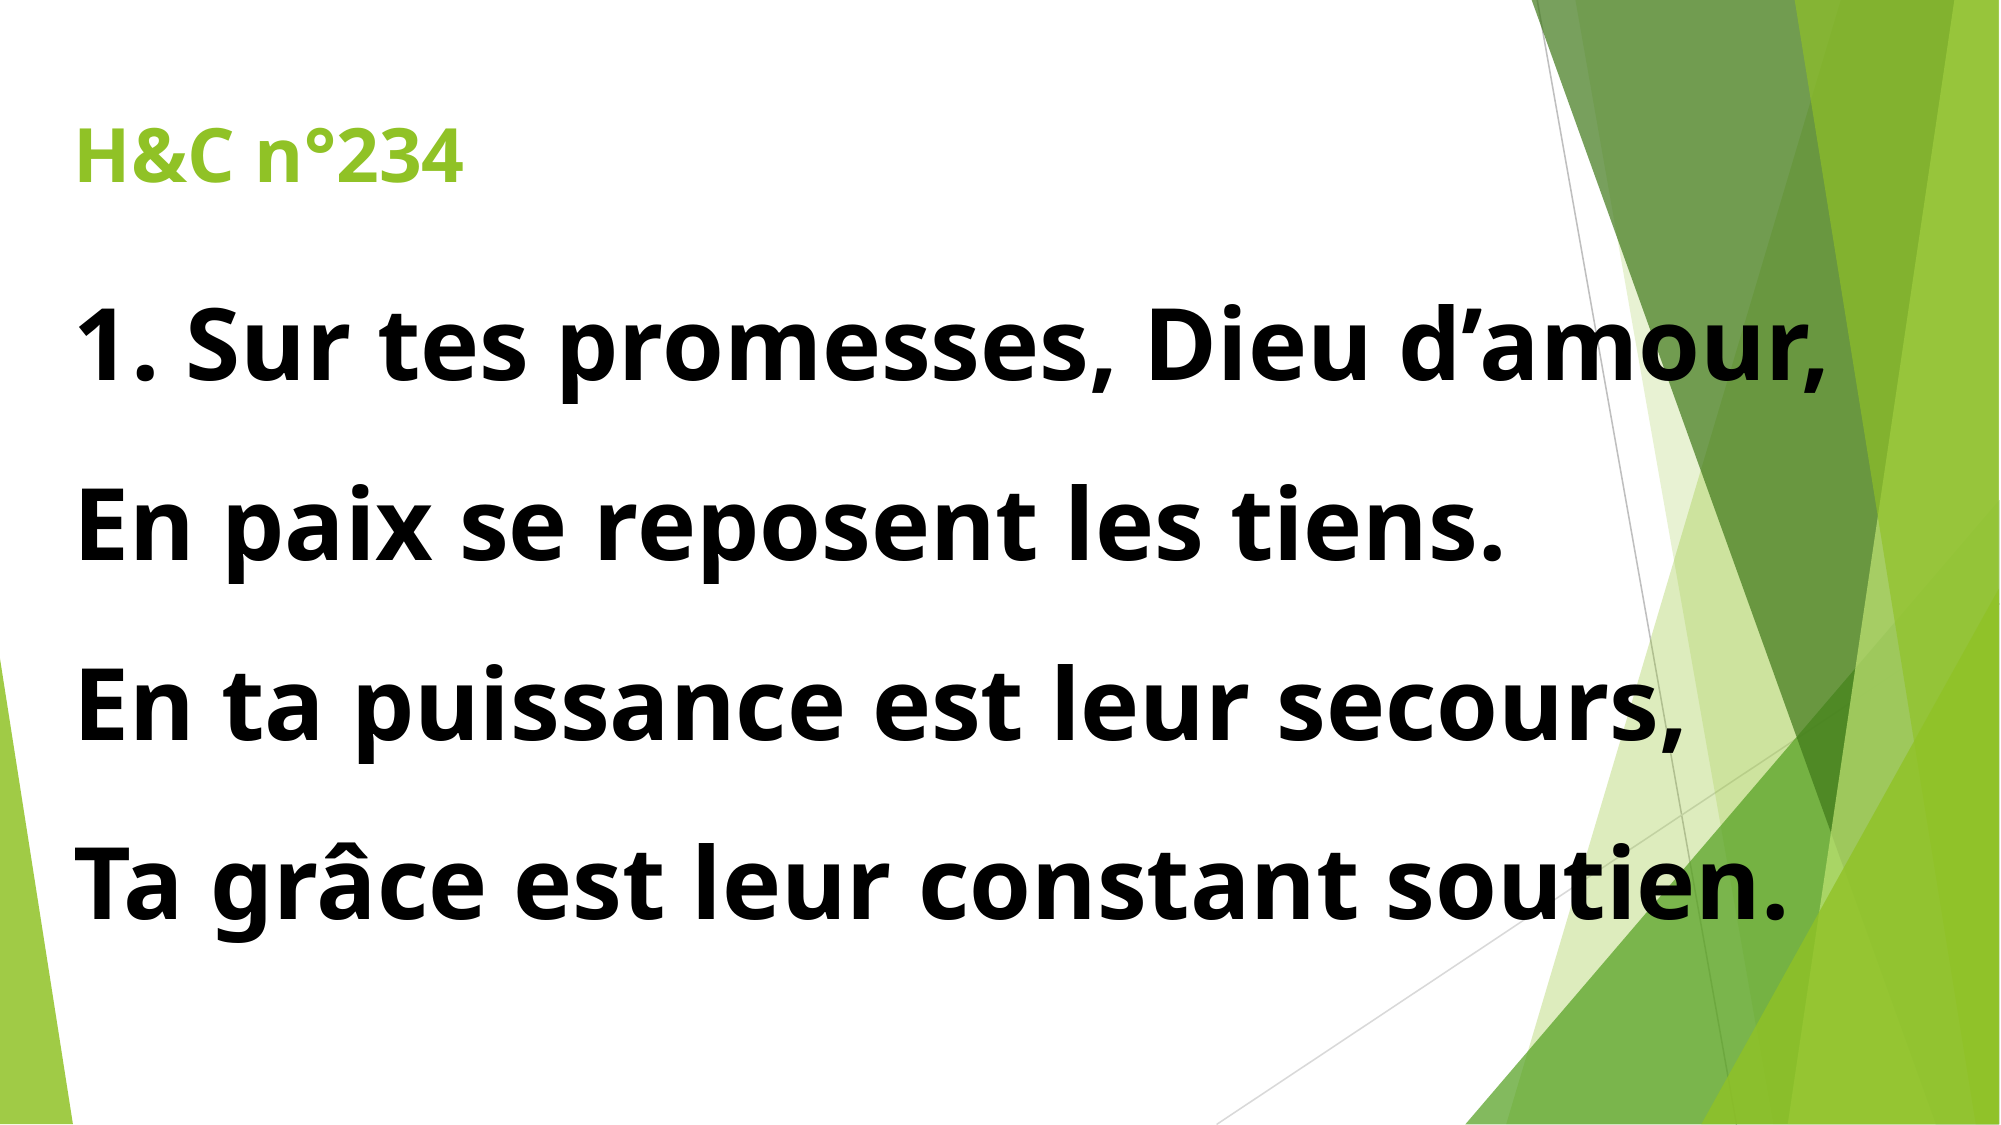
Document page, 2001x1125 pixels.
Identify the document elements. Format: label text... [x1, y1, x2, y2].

text_box H&C n°234 [59, 99, 1522, 212]
text_box 1. Sur tes promesses, Dieu d’amour, En paix se reposent les tiens. En ta puissance est leur secours, Ta grâce est leur constant soutien. [59, 212, 2001, 1074]
